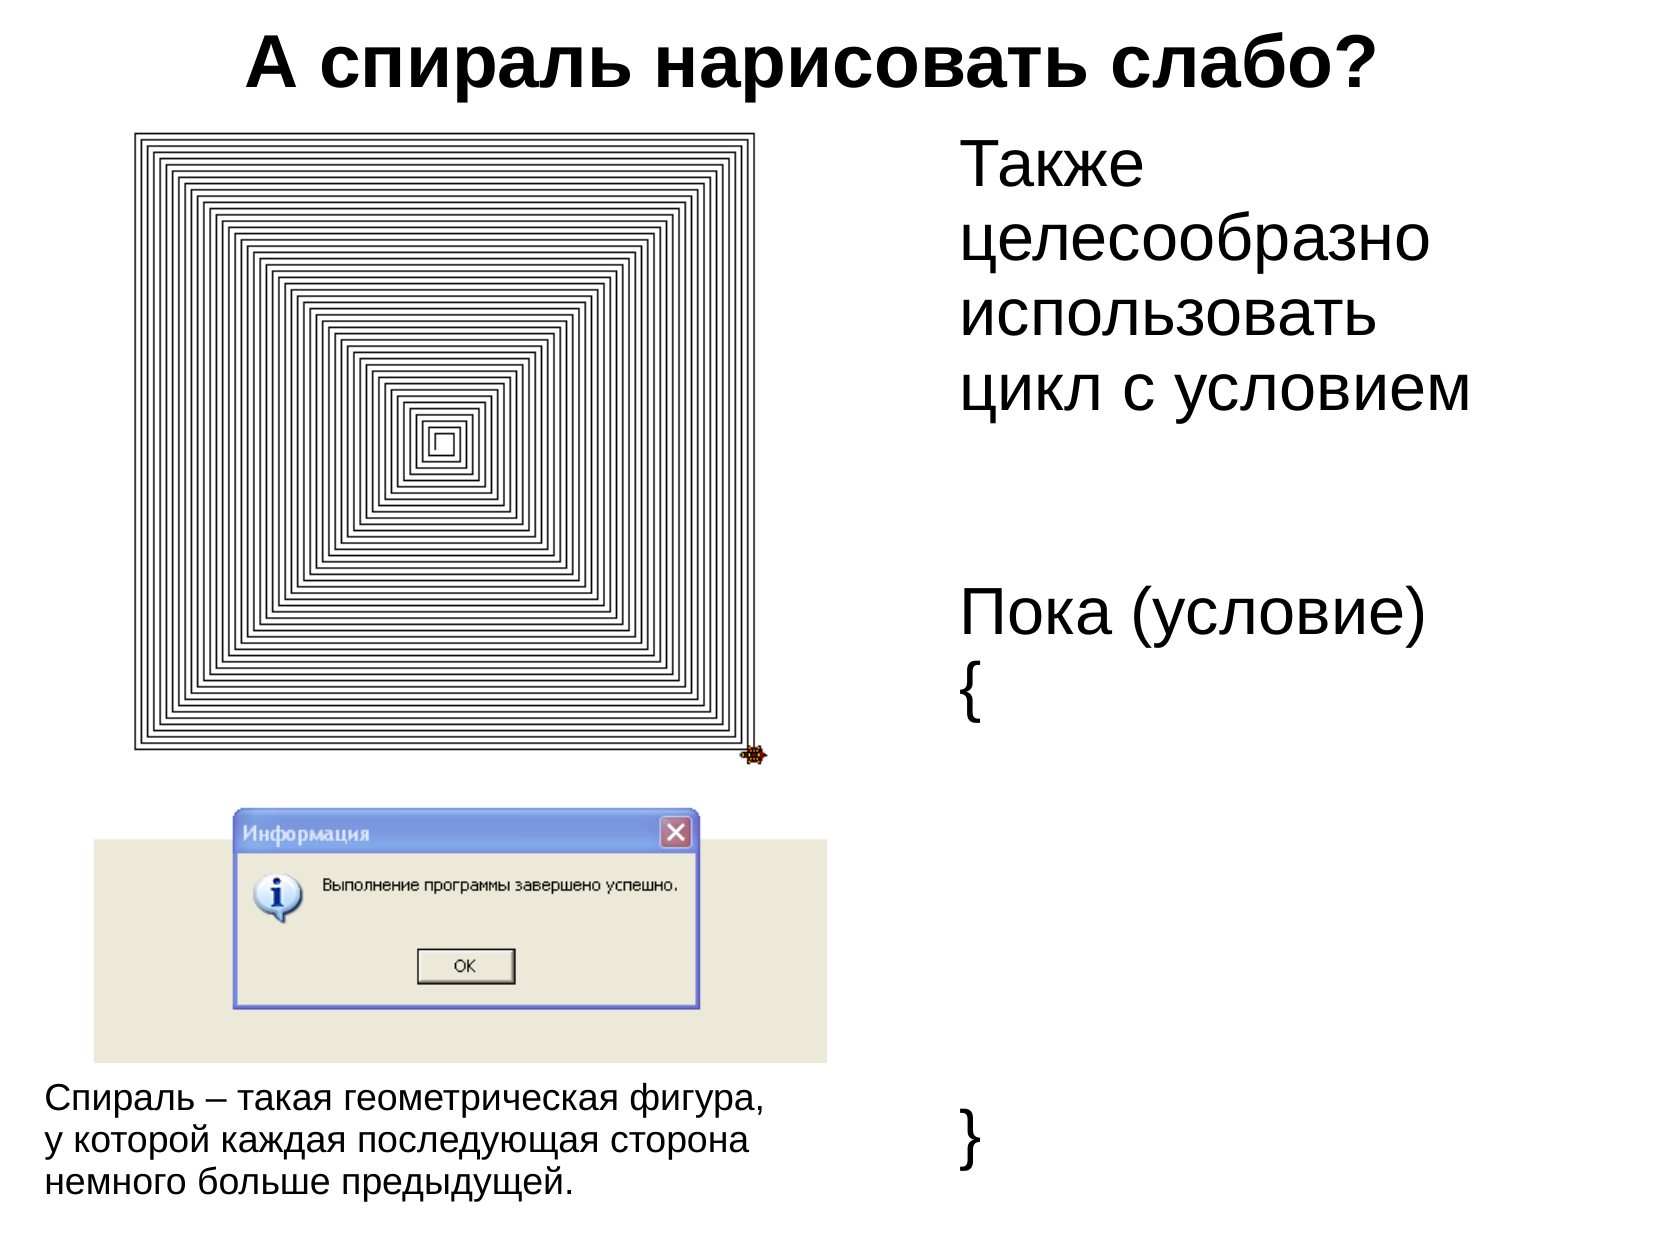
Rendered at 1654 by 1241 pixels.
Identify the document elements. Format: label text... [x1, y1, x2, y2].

text_box А спираль нарисовать слабо? [29, 11, 1595, 111]
text_box Спираль – такая геометрическая фигура, у которой каждая последующая сторона немного больше предыдущей. [29, 1068, 886, 1210]
text_box Также целесообразно использовать цикл с условием Пока (условие) { } [944, 118, 1536, 1180]
picture [94, 111, 827, 1063]
